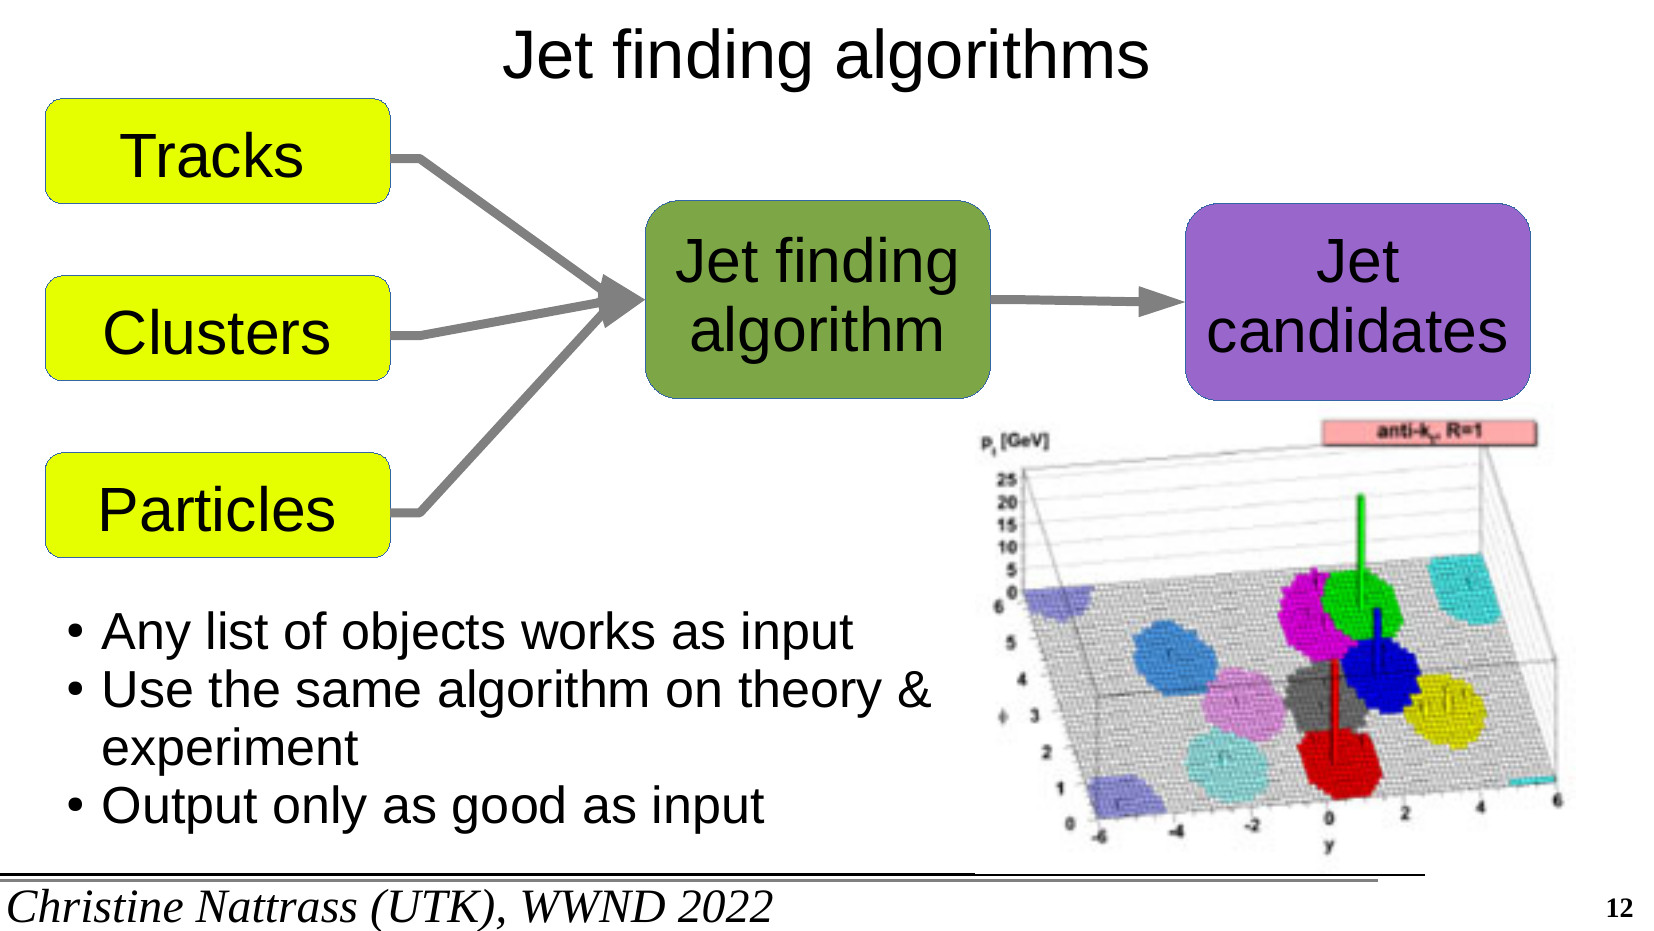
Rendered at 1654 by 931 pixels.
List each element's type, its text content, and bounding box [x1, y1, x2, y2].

text_box [45, 275, 390, 290]
picture [975, 402, 1576, 874]
text_box Particles [45, 467, 391, 573]
text_box Clusters [45, 290, 391, 396]
text_box [45, 98, 391, 204]
text_box Jet finding algorithm [645, 218, 991, 373]
text_box [646, 373, 990, 399]
text_box Any list of objects works as input Use the same algorithm on theory & experiment Output only as good as input [51, 595, 975, 863]
text_box [45, 452, 390, 467]
text_box [1191, 203, 1525, 218]
title Jet finding algorithms [82, 8, 1571, 103]
text_box [1186, 374, 1530, 401]
text_box [649, 200, 987, 218]
text_box Tracks [105, 113, 376, 219]
text_box Jet candidates [1185, 218, 1531, 374]
